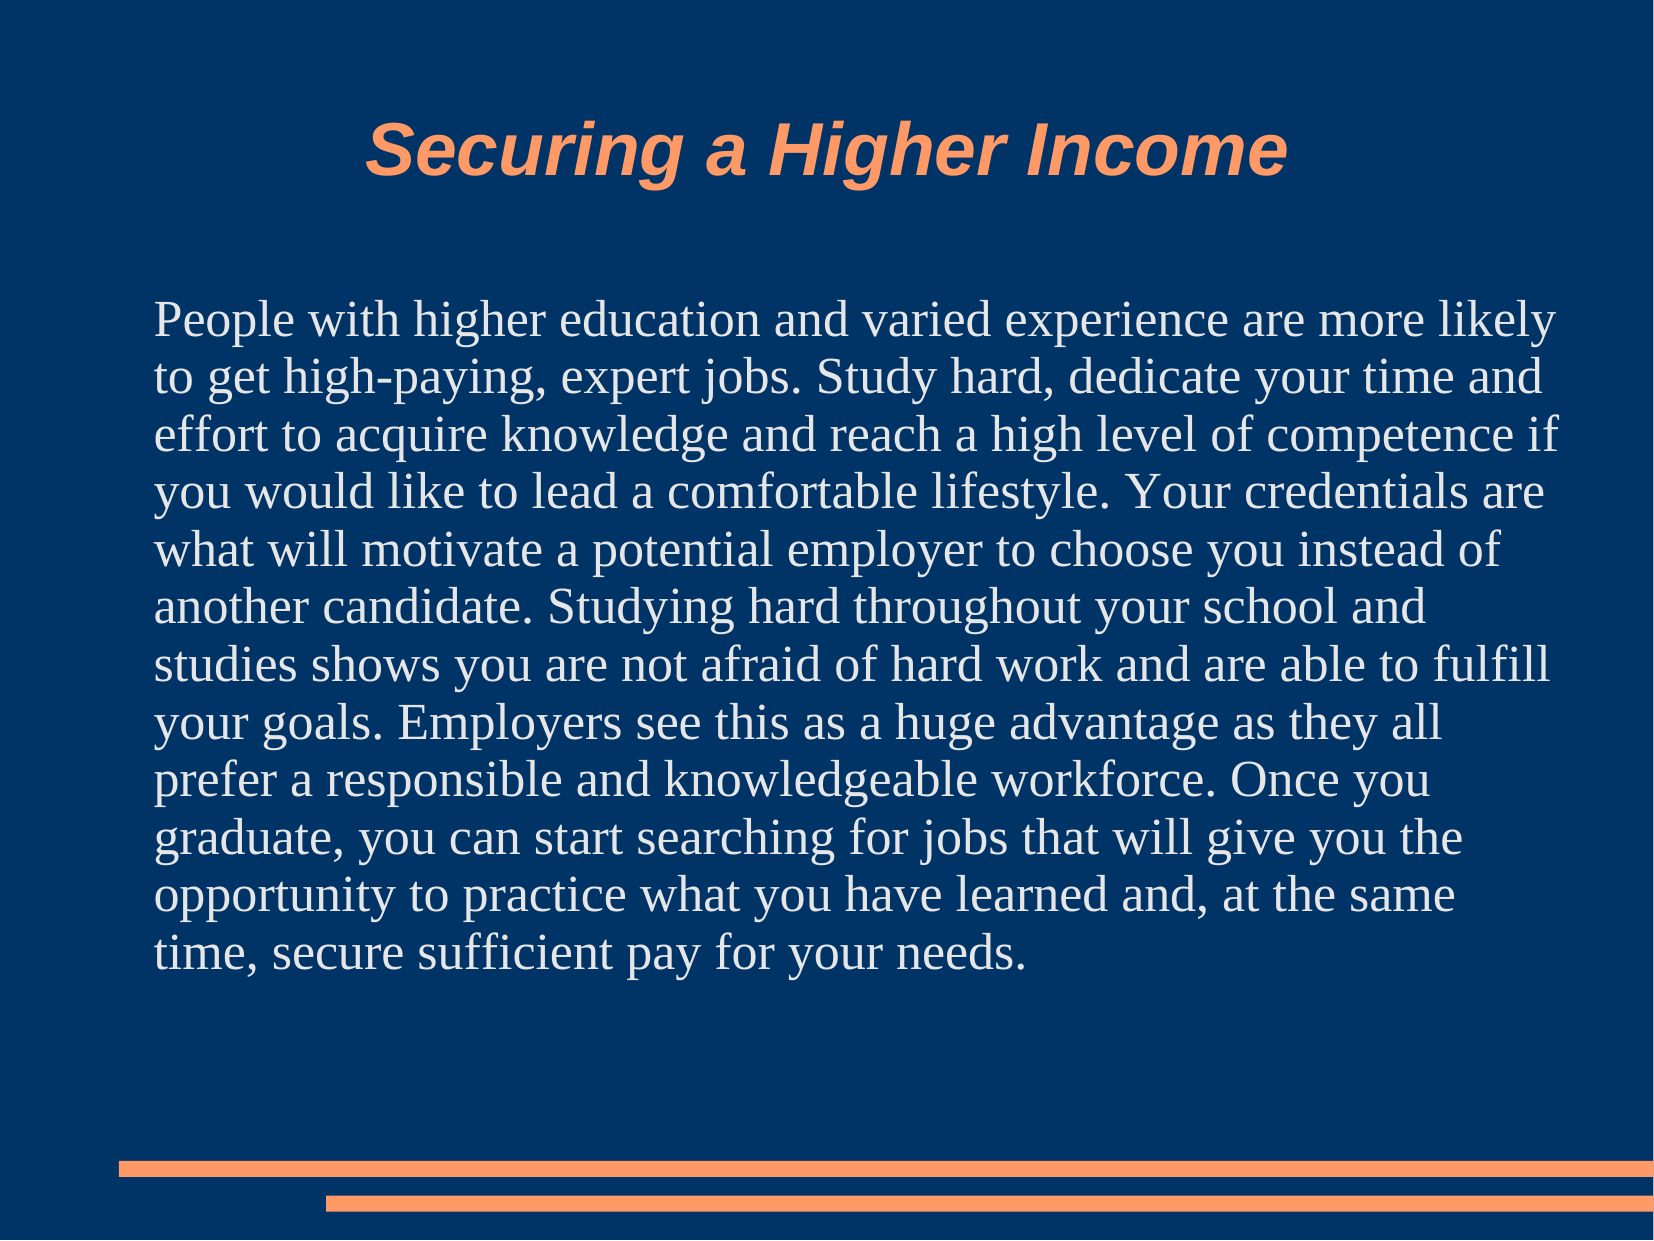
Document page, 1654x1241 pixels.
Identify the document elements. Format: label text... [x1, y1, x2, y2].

list People with higher education and varied experience are more likely to get high-paying, expert jobs. Study hard, dedicate your time and effort to acquire knowledge and reach a high level of competence if you would like to lead a comfortable lifestyle. Your credentials are what will motivate a potential employer to choose you instead of another candidate. Studying hard throughout your school and studies shows you are not afraid of hard work and are able to fulfill your goals. Employers see this as a huge advantage as they all prefer a responsible and knowledgeable workforce. Once you graduate, you can start searching for jobs that will give you the opportunity to practice what you have learned and, at the same time, secure sufficient pay for your needs. [82, 290, 1571, 1109]
title Securing a Higher Income [121, 46, 1534, 254]
